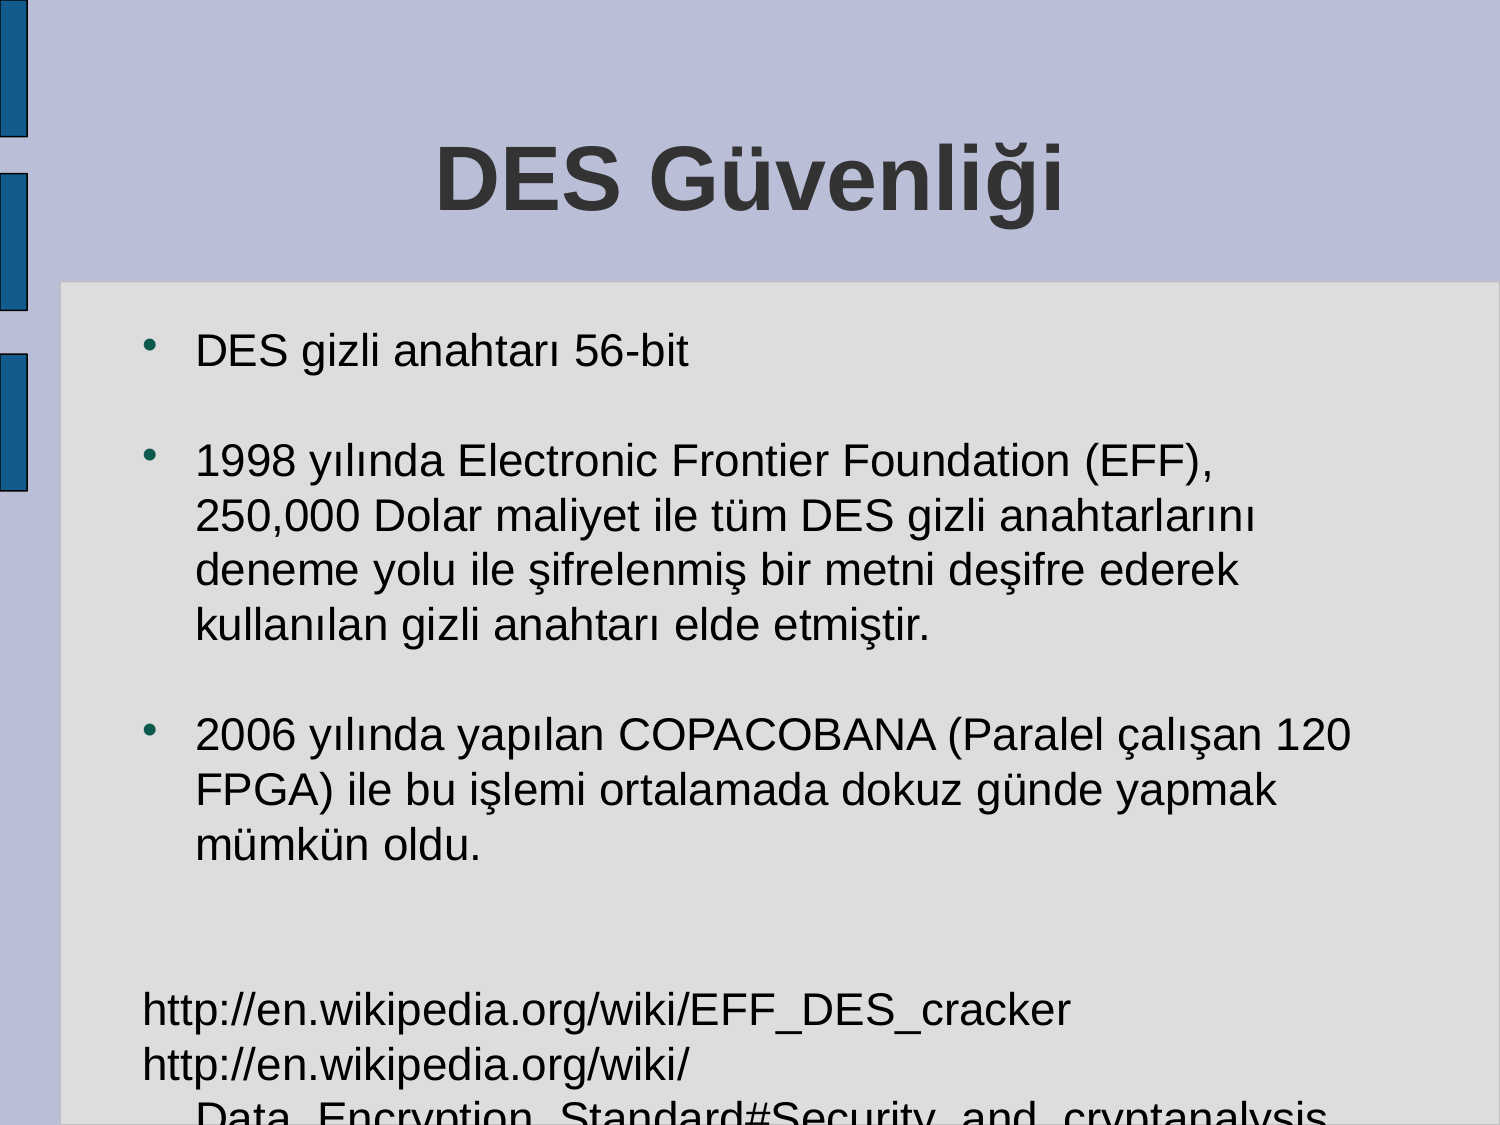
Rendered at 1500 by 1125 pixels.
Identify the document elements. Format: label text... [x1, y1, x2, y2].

title DES Güvenliği [110, 82, 1392, 271]
list DES gizli anahtarı 56-bit 1998 yılında Electronic Frontier Foundation (EFF), 250,000 Dolar maliyet ile tüm DES gizli anahtarlarını deneme yolu ile şifrelenmiş bir metni deşifre ederek kullanılan gizli anahtarı elde etmiştir. 2006 yılında yapılan COPACOBANA (Paralel çalışan 120 FPGA) ile bu işlemi ortalamada dokuz günde yapmak mümkün oldu. http://en.wikipedia.org/wiki/EFF_DES_cracker http://en.wikipedia.org/wiki/Data_Encryption_Standard#Security_and_cryptanalysis [110, 312, 1392, 1125]
